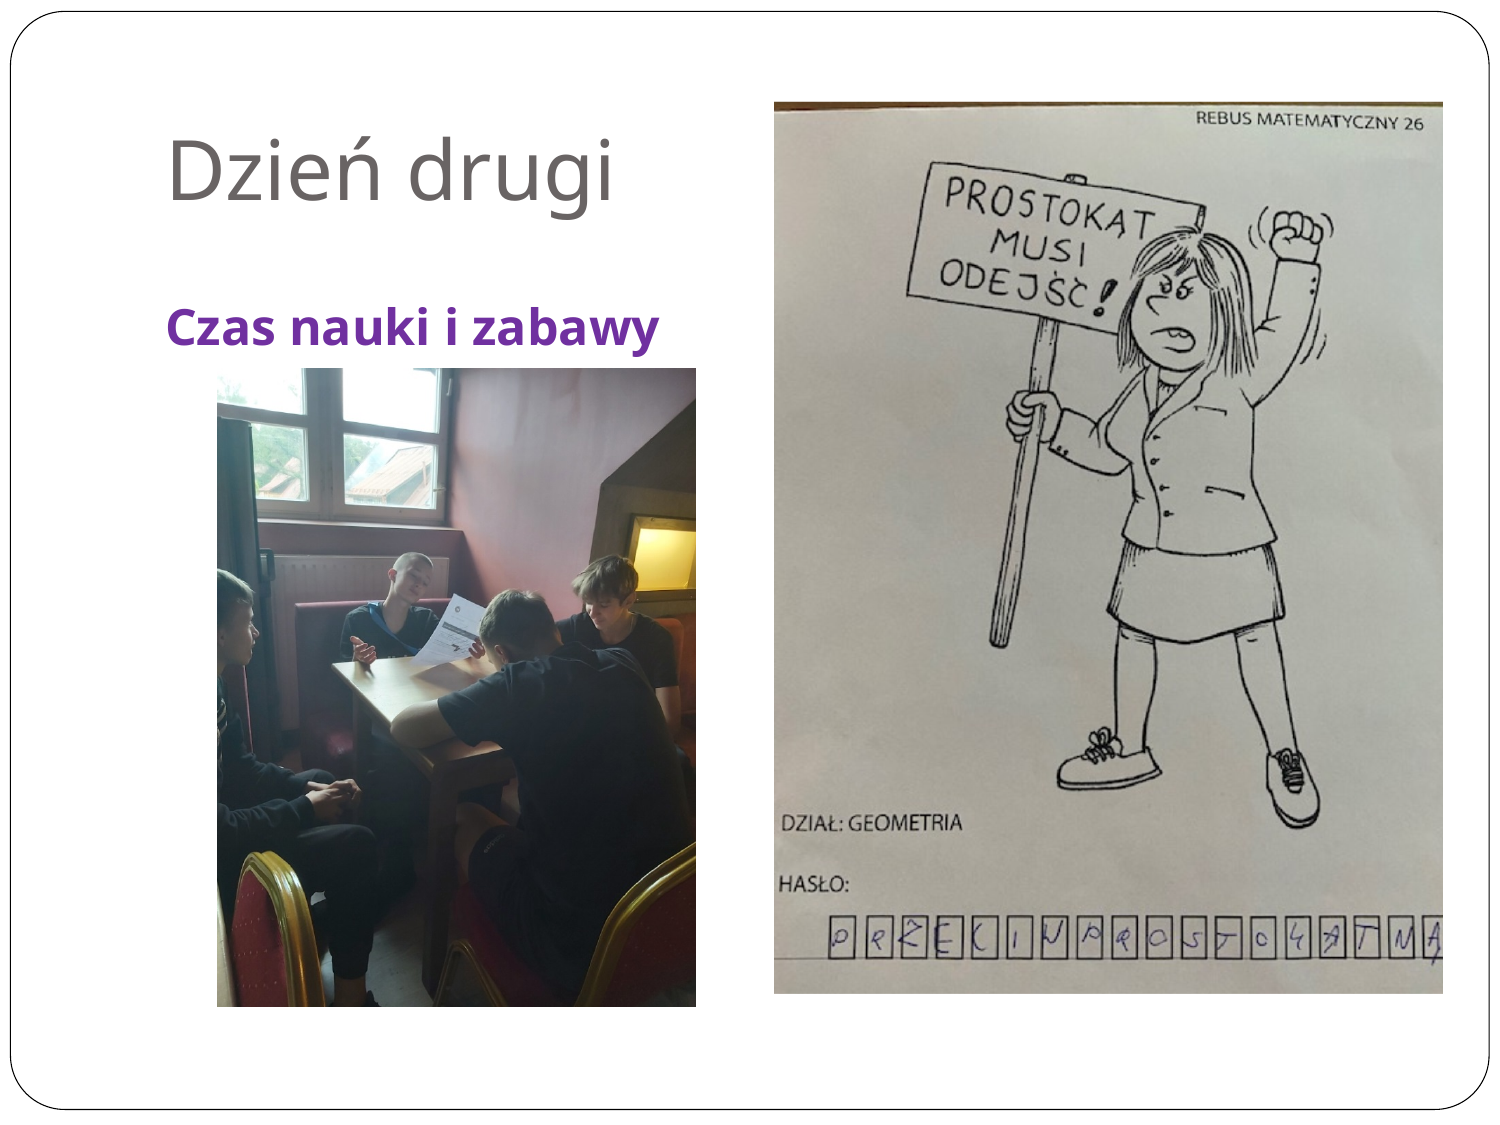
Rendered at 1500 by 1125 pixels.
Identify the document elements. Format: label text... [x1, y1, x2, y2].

list Czas nauki i zabawy [150, 237, 763, 363]
picture [773, 101, 1443, 994]
picture [217, 368, 696, 1007]
title Dzień drugi [150, 44, 1426, 233]
